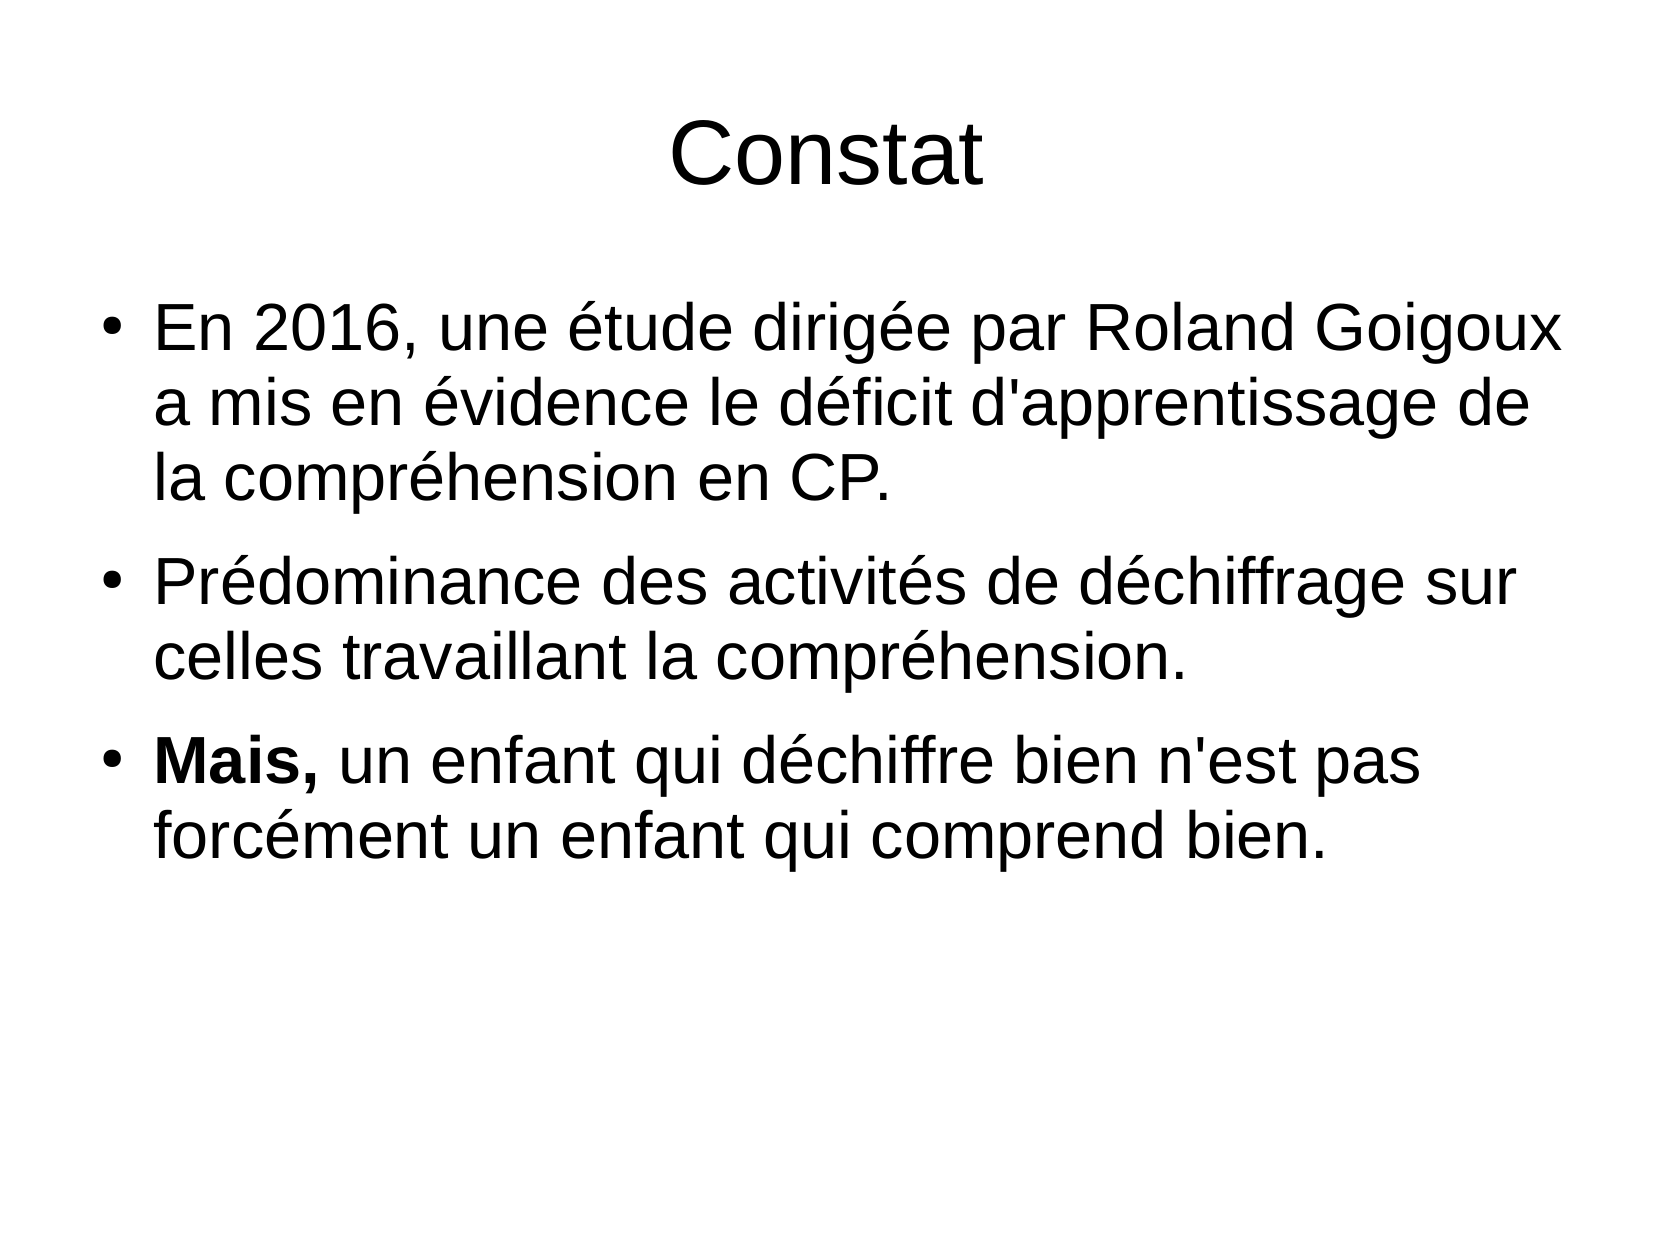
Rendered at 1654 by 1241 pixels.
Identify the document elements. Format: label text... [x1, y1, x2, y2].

list En 2016, une étude dirigée par Roland Goigoux a mis en évidence le déficit d'apprentissage de la compréhension en CP. Prédominance des activités de déchiffrage sur celles travaillant la compréhension. Mais, un enfant qui déchiffre bien n'est pas forcément un enfant qui comprend bien. [82, 290, 1571, 1109]
title Constat [82, 49, 1571, 257]
